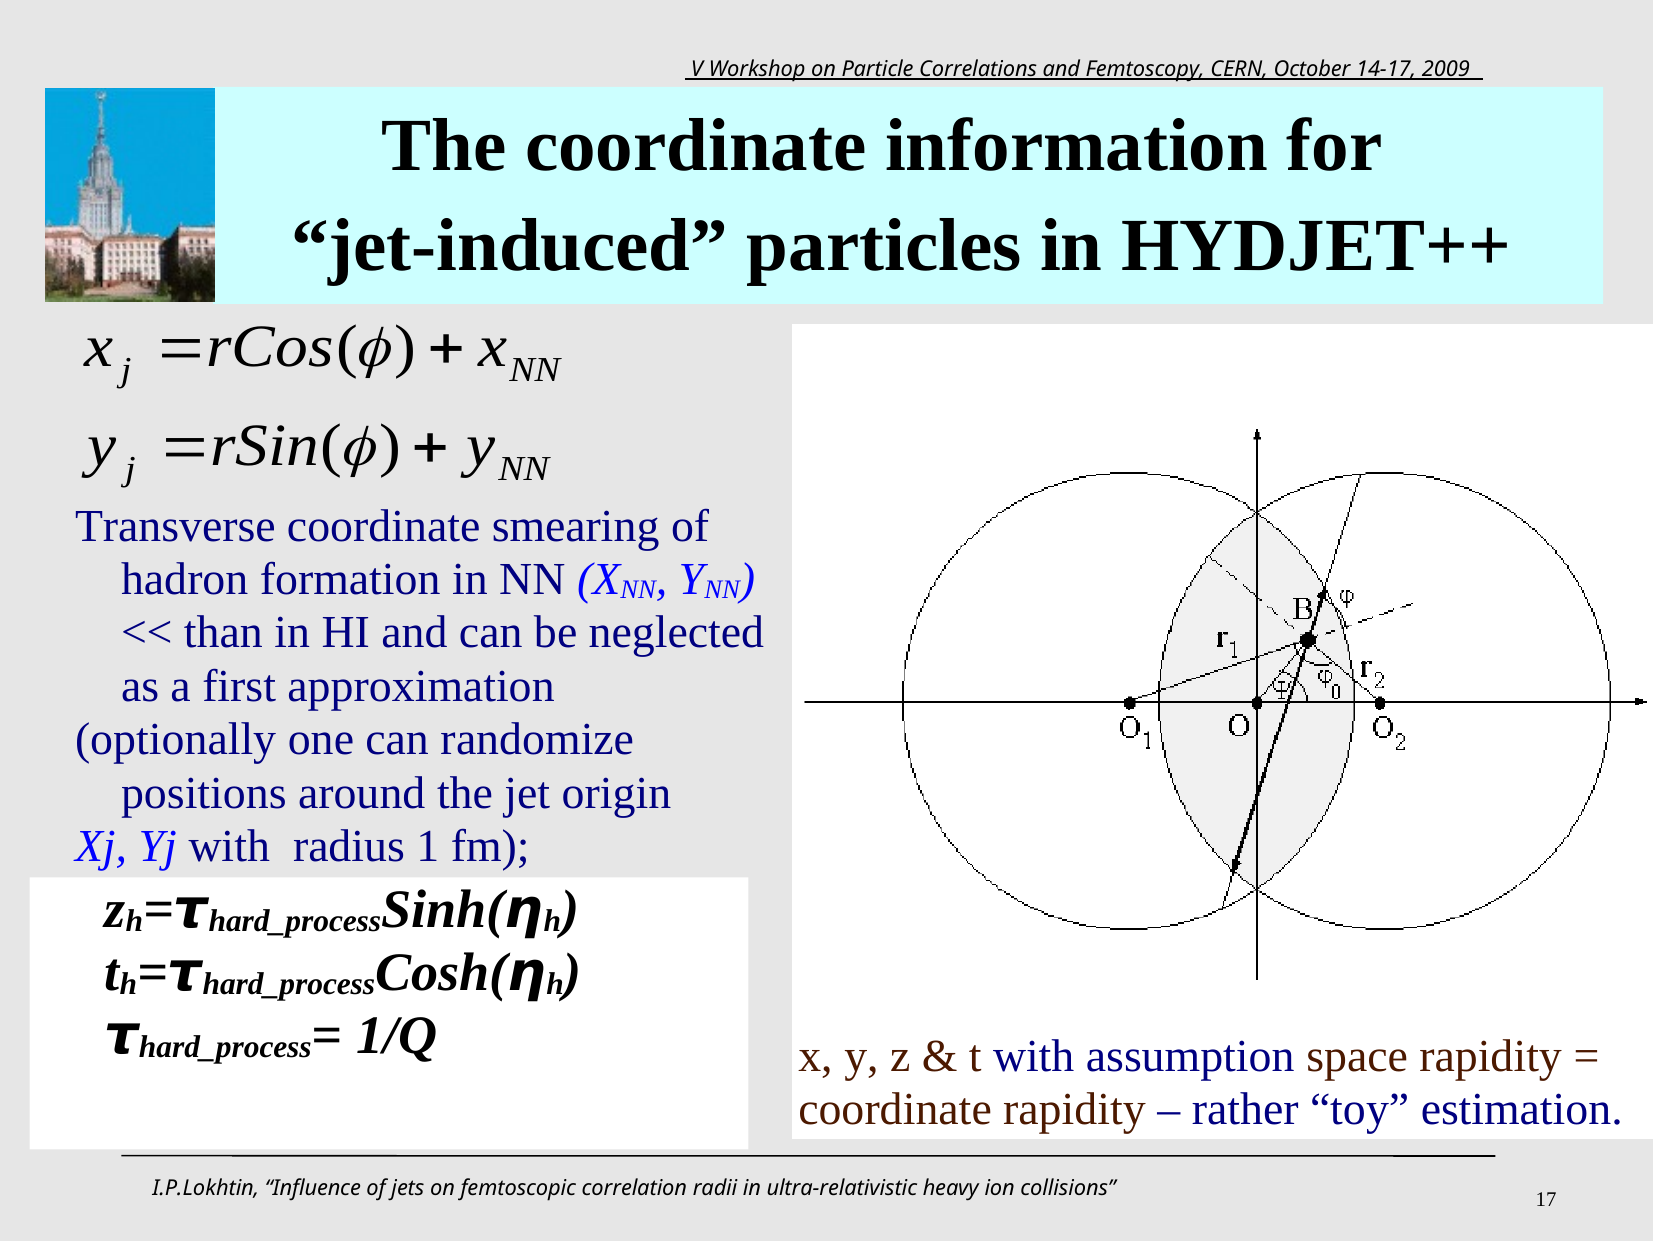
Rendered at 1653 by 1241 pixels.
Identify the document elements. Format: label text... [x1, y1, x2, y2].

chart [71, 1150, 705, 1154]
chart [71, 308, 705, 497]
picture [792, 324, 1653, 1139]
text_box x, y, z & t with assumption space rapidity = coordinate rapidity – rather “toy” estimation. [723, 1027, 1630, 1175]
text_box zh=τhard_processSinh(ηh) th=τhard_processCosh(ηh) τhard_process= 1/Q [29, 877, 749, 1150]
picture [45, 90, 215, 302]
text_box The coordinate information for “jet-induced” particles in HYDJET++ [229, 104, 1559, 301]
text_box Transverse coordinate smearing of hadron formation in NN (XNN, YNN) << than in HI and can be neglected as a first approximation (optionally one can randomize positions around the jet origin Xj, Yj with radius 1 fm); [0, 497, 786, 969]
